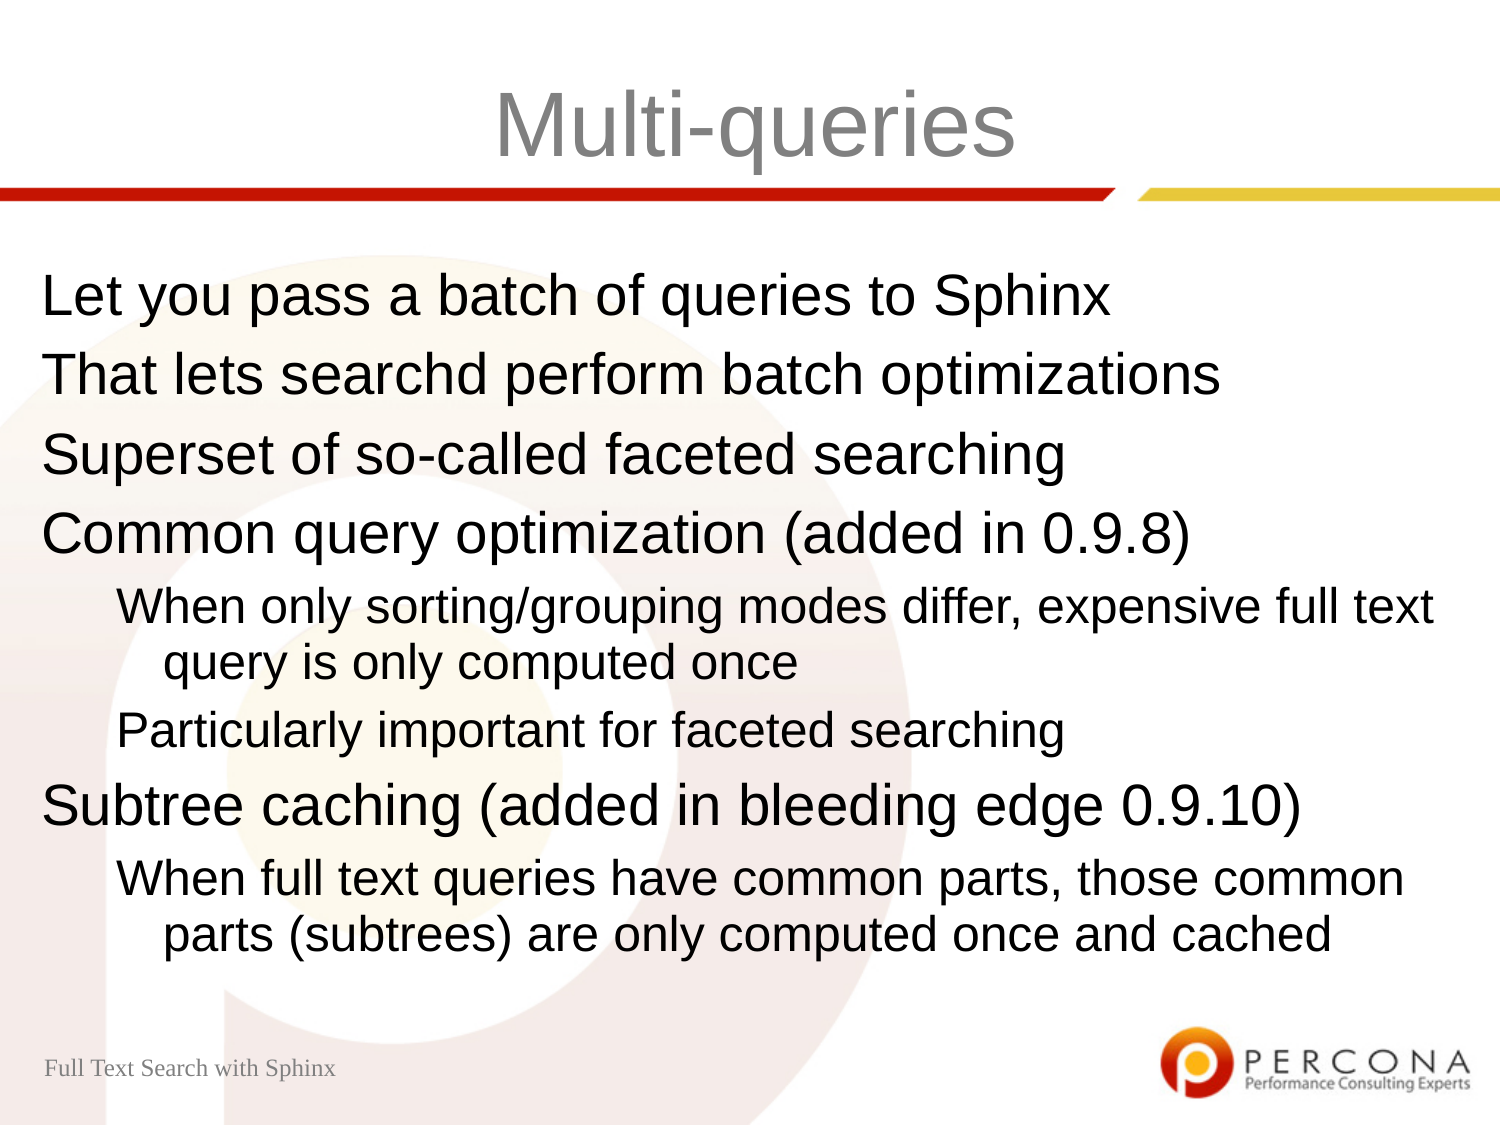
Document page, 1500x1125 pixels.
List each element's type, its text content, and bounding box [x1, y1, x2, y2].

picture [0, 0, 1500, 1125]
list Let you pass a batch of queries to Sphinx That lets searchd perform batch optimizations Superset of so-called faceted searching Common query optimization (added in 0.9.8) When only sorting/grouping modes differ, expensive full text query is only computed once Particularly important for faceted searching Subtree caching (added in bleeding edge 0.9.10) When full text queries have common parts, those common parts (subtrees) are only computed once and cached [41, 262, 1471, 991]
title Multi-queries [41, 62, 1471, 187]
